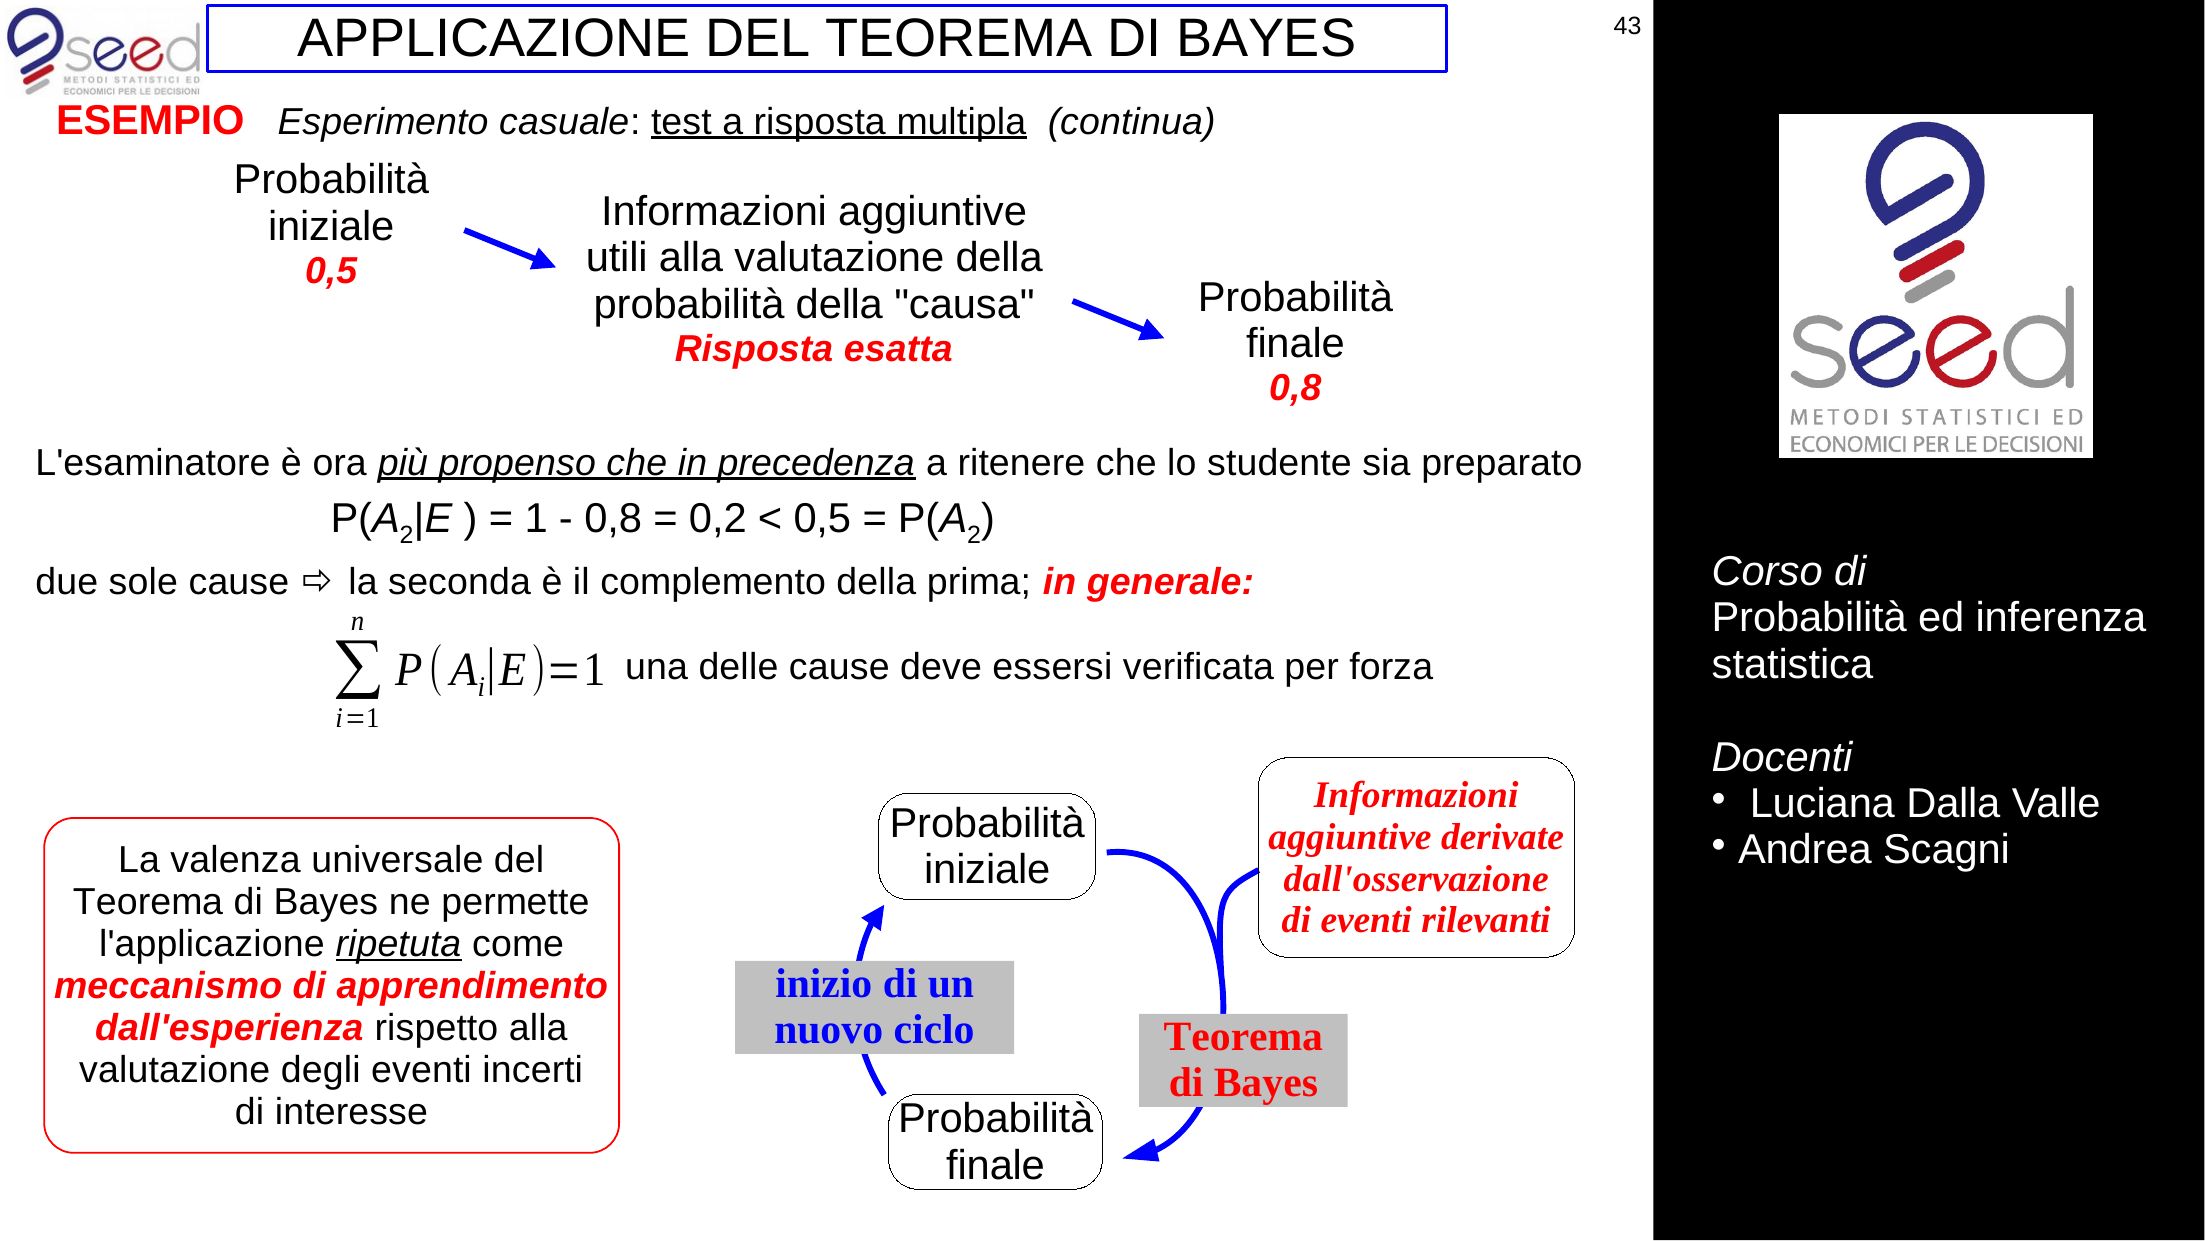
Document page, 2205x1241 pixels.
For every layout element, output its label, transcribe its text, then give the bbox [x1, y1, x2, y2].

text_box inizio di un nuovo ciclo [735, 960, 1015, 1054]
text_box Informazioni aggiuntive utili alla valutazione della probabilità della "causa" Risposta esatta [572, 187, 1056, 377]
text_box APPLICAZIONE DEL TEOREMA DI BAYES [207, 5, 1447, 72]
text_box Probabilità iniziale [878, 793, 1096, 900]
text_box Informazioni aggiuntive derivate dall'osservazione di eventi rilevanti [1258, 757, 1575, 958]
text_box Teorema di Bayes [1139, 1013, 1348, 1107]
text_box Probabilità finale 0,8 [1145, 273, 1446, 415]
text_box L'esaminatore è ora più propenso che in precedenza a ritenere che lo studente sia preparato P(A2|E ) = 1 - 0,8 = 0,2 < 0,5 = P(A2) due sole cause  la seconda è il complemento della prima; in generale: [35, 441, 1604, 608]
chart [326, 604, 611, 735]
text_box La valenza universale del Teorema di Bayes ne permette l'applicazione ripetuta come meccanismo di apprendimento dall'esperienza rispetto alla valutazione degli eventi incerti di interesse [44, 817, 620, 1153]
picture [1779, 114, 2093, 458]
text_box una delle cause deve essersi verificata per forza [625, 645, 1435, 689]
text_box Probabilità finale [888, 1094, 1103, 1190]
text_box Probabilità iniziale 0,5 [180, 156, 482, 297]
text_box ESEMPIO Esperimento casuale: test a risposta multipla (continua) [55, 96, 1236, 147]
picture [5, 5, 203, 98]
